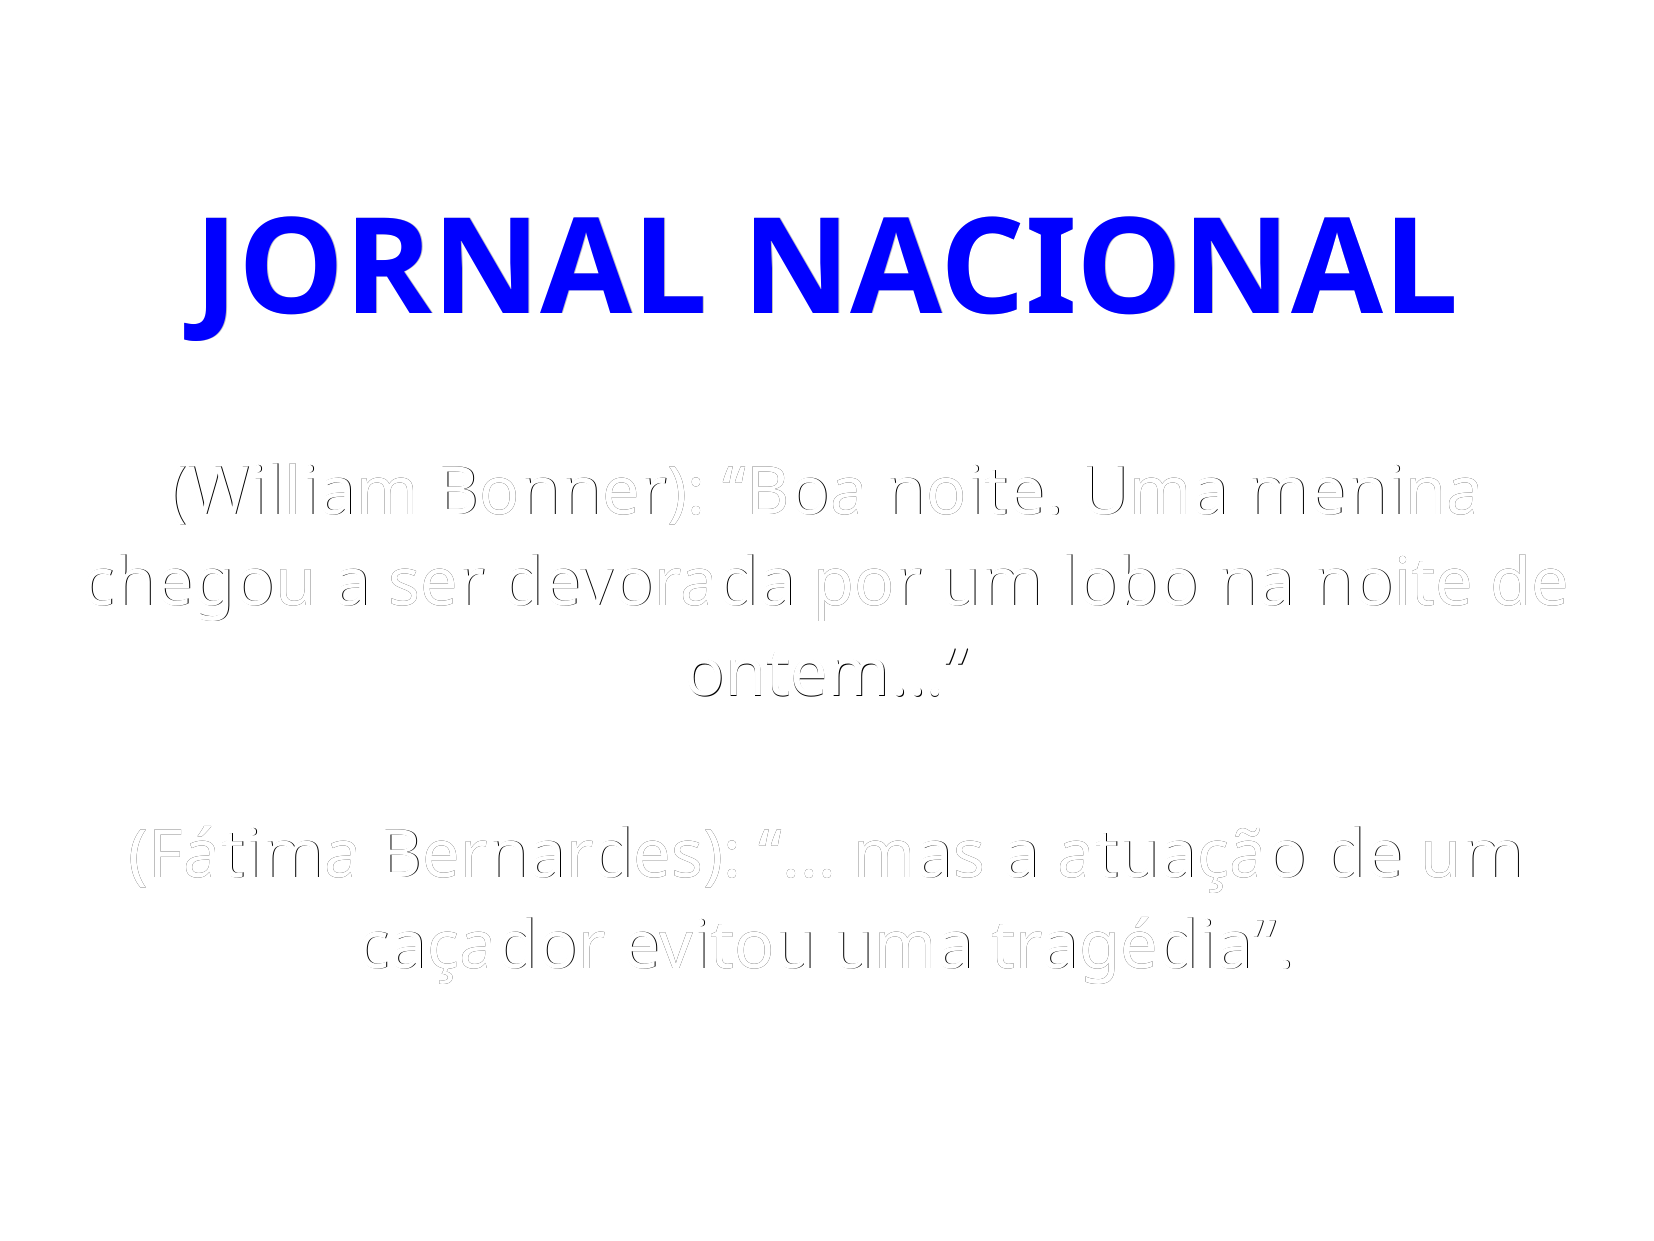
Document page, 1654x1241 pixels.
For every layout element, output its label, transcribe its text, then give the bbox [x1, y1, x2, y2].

subtitle JORNAL NACIONAL (William Bonner): “Boa noite. Uma menina chegou a ser devorada por um lobo na noite de ontem...” (Fátima Bernardes): “... mas a atuação de um caçador evitou uma tragédia”. [82, 49, 1571, 1109]
